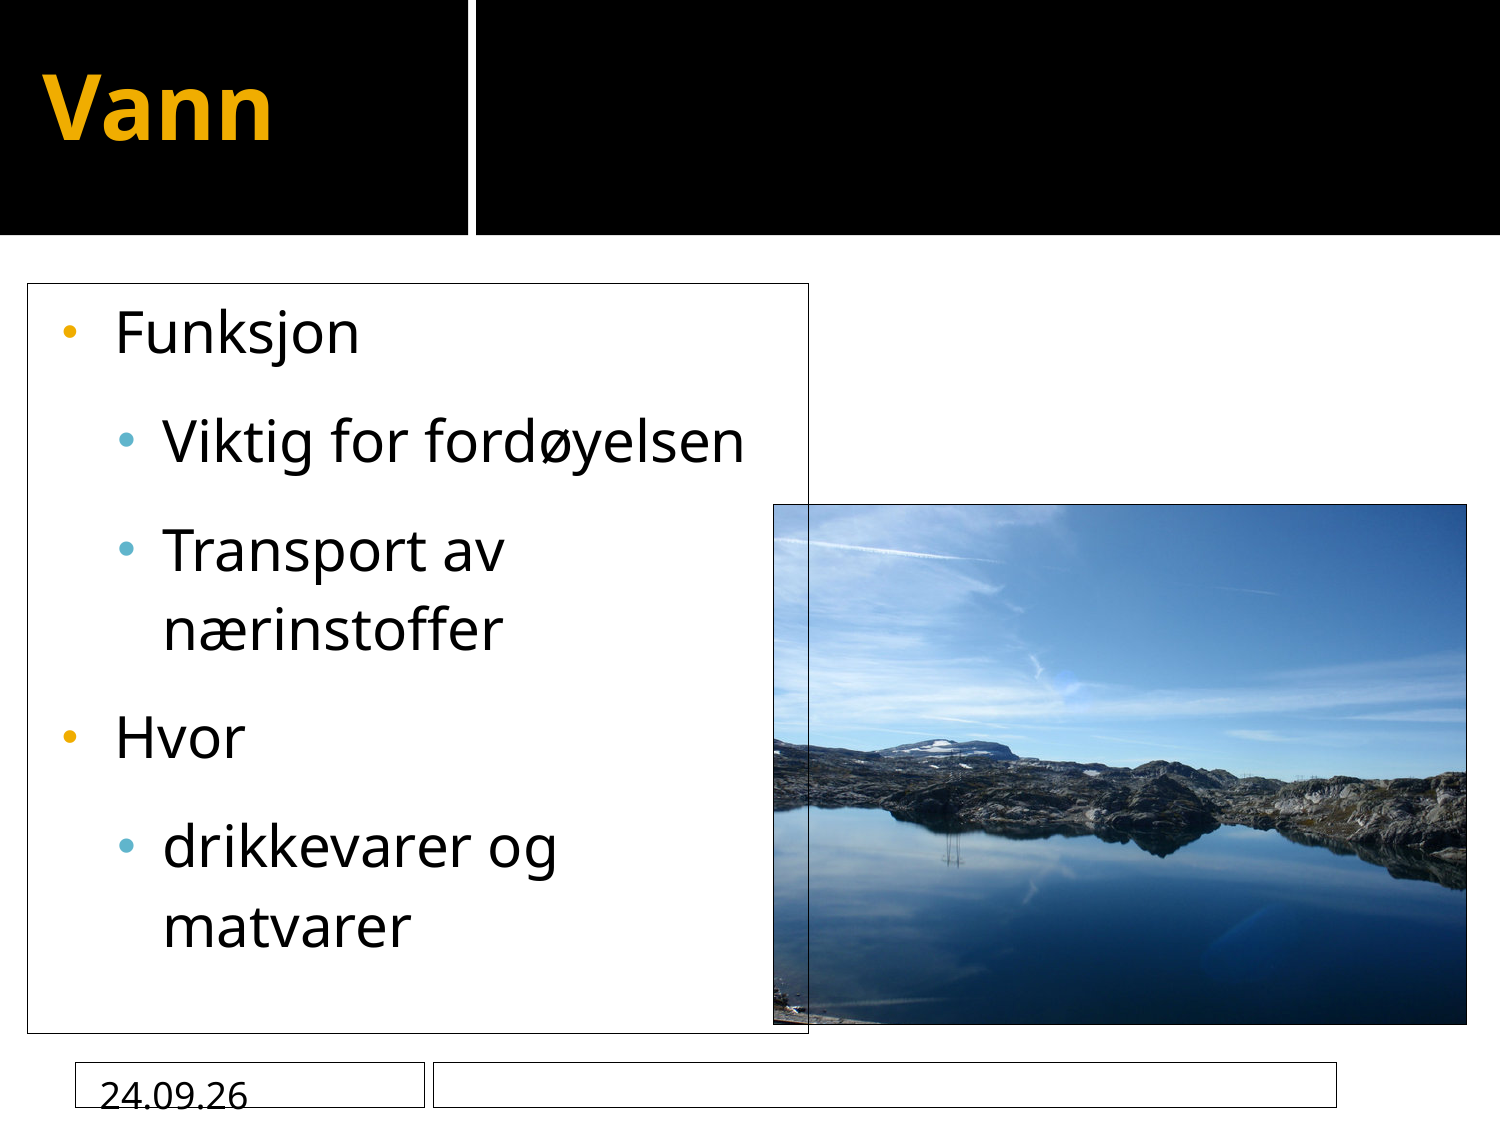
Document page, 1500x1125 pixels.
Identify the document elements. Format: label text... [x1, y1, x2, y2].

list Funksjon Viktig for fordøyelsen Transport av nærinstoffer Hvor drikkevarer og matvarer [27, 283, 809, 1034]
picture [809, 504, 1467, 1025]
title Vann [27, 24, 442, 186]
